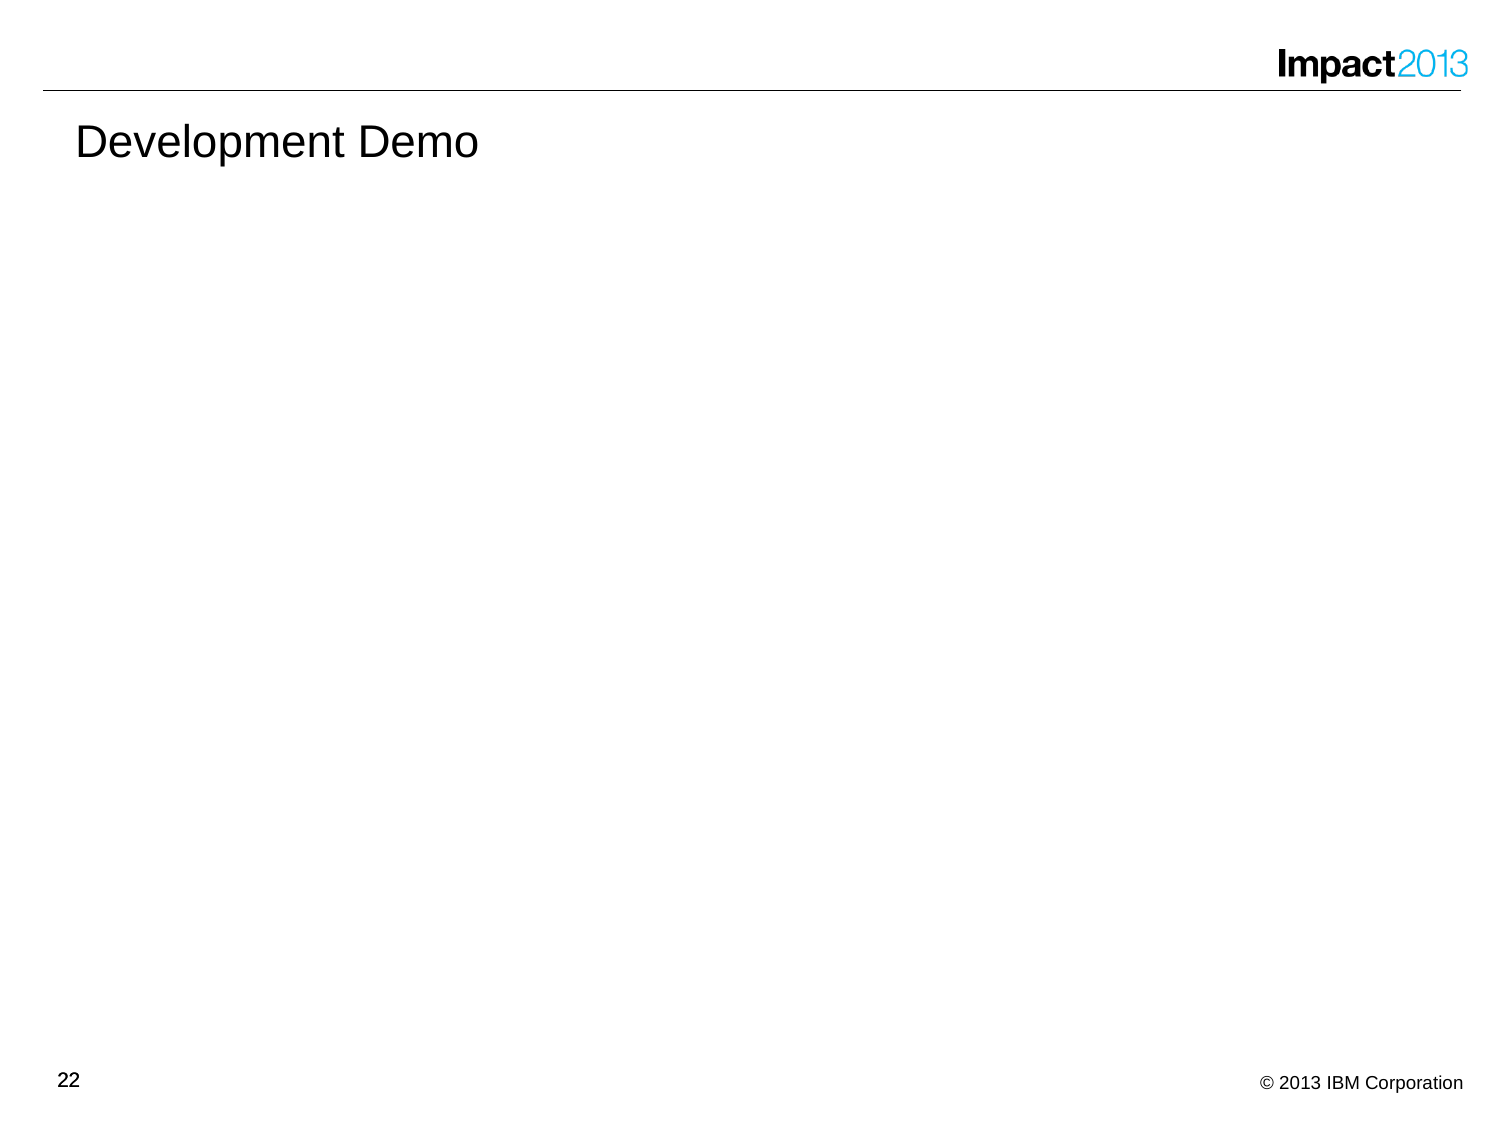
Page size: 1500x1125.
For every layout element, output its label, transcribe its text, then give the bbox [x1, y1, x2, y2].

picture [1425, 49, 1468, 84]
picture [1425, 52, 1432, 74]
title Development Demo [75, 44, 1425, 233]
